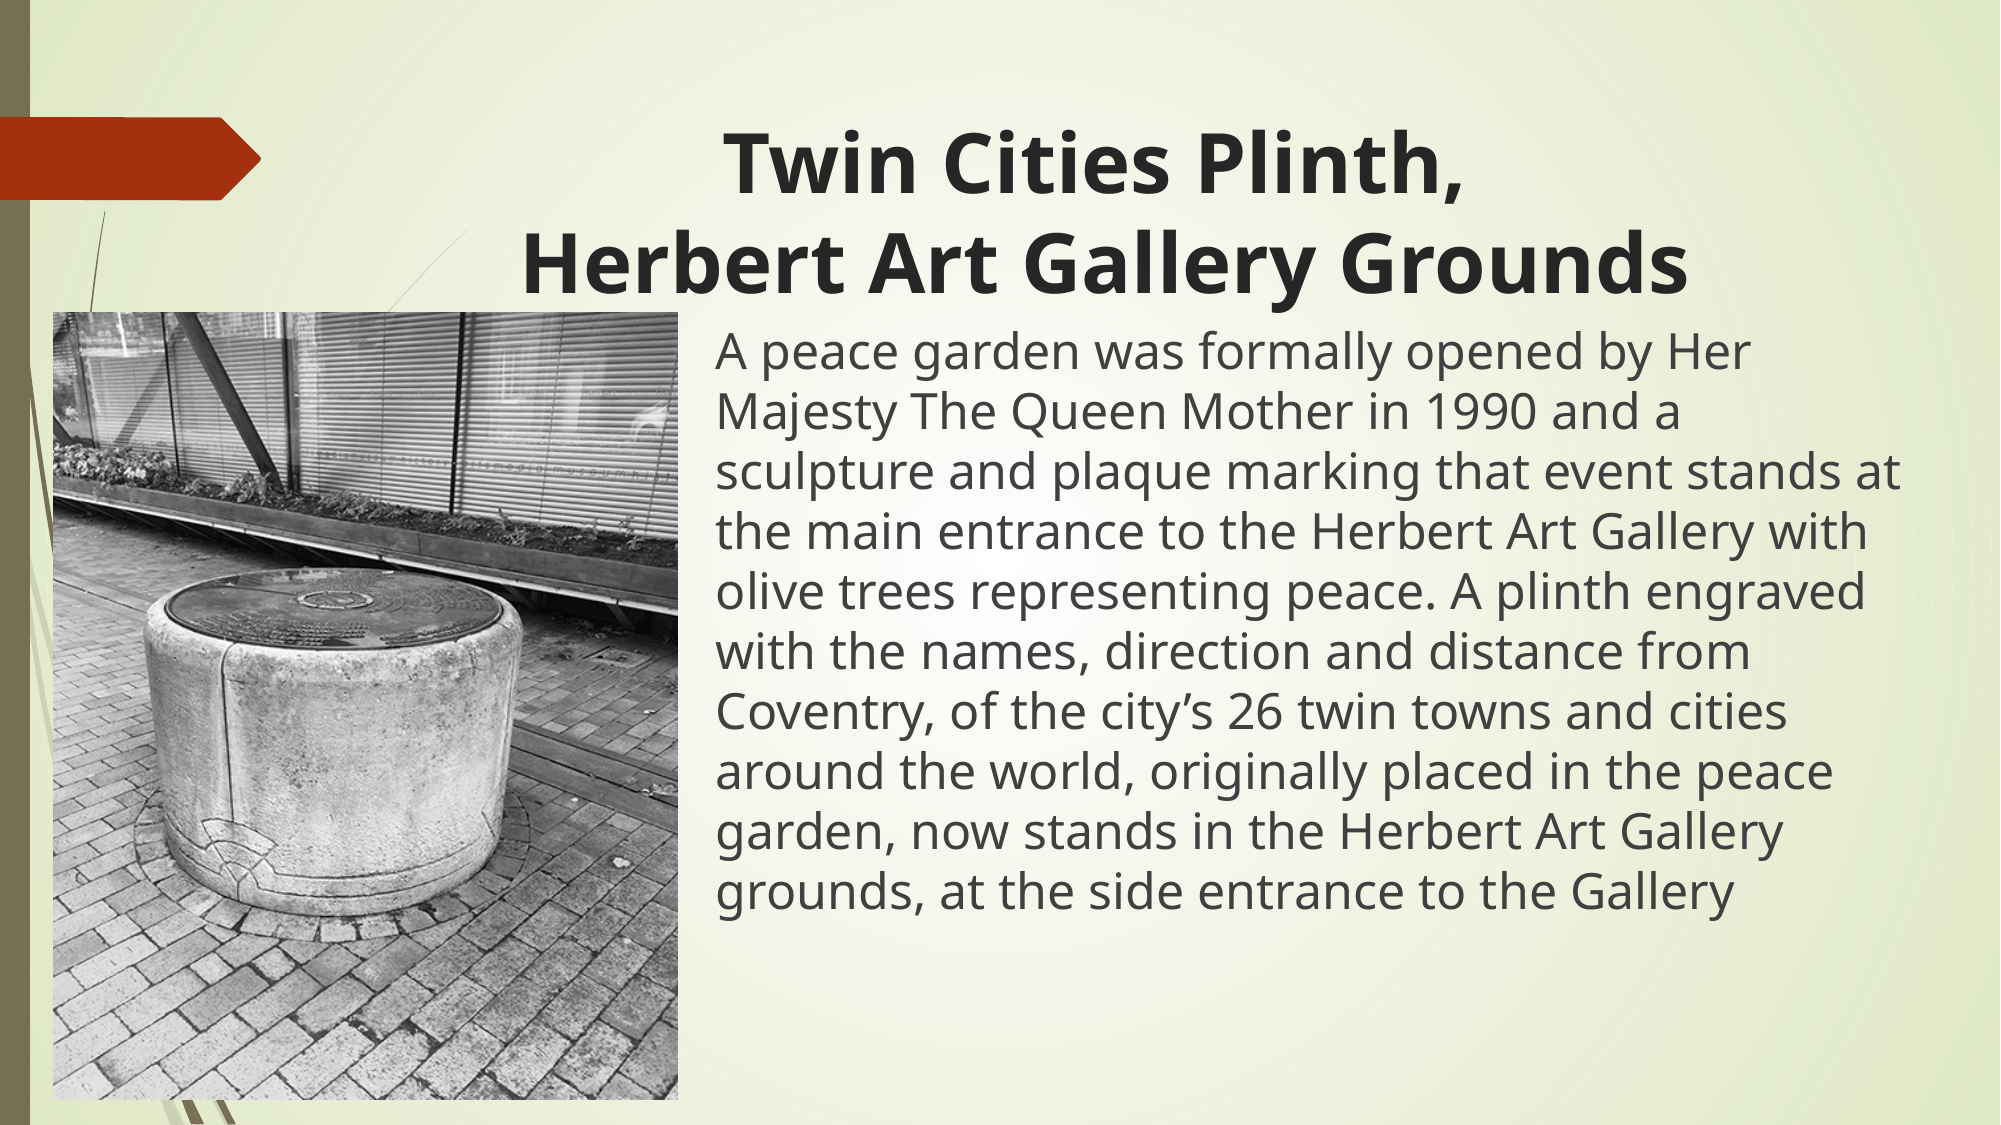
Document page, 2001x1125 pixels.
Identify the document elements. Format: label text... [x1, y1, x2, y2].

title Twin Cities Plinth, Herbert Art Gallery Grounds [264, 102, 1947, 313]
list A peace garden was formally opened by Her Majesty The Queen Mother in 1990 and a sculpture and plaque marking that event stands at the main entrance to the Herbert Art Gallery with olive trees representing peace. A plinth engraved with the names, direction and distance from Coventry, of the city’s 26 twin towns and cities around the world, originally placed in the peace garden, now stands in the Herbert Art Gallery grounds, at the side entrance to the Gallery [700, 312, 1925, 1069]
picture [53, 312, 678, 1100]
